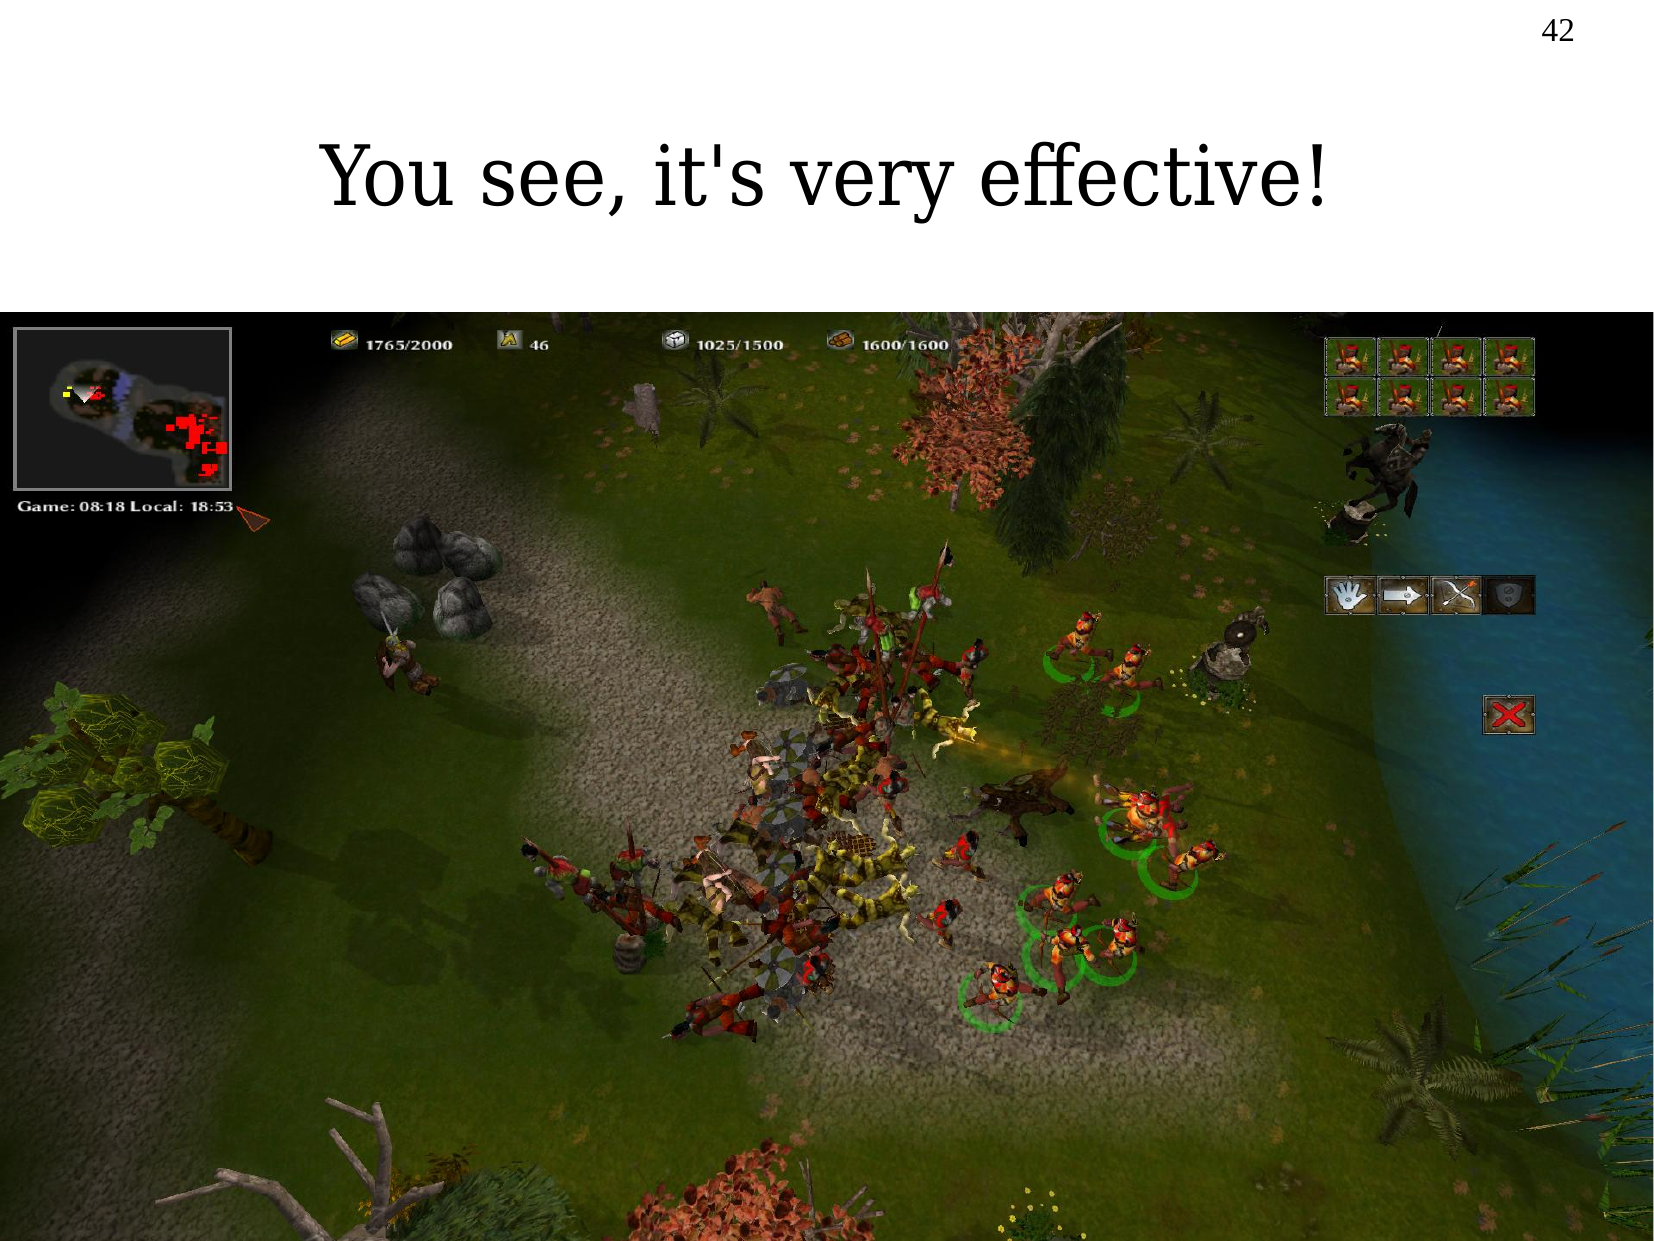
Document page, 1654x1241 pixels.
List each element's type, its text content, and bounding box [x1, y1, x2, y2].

title You see, it's very effective! [82, 49, 1571, 257]
picture [0, 312, 1654, 1241]
